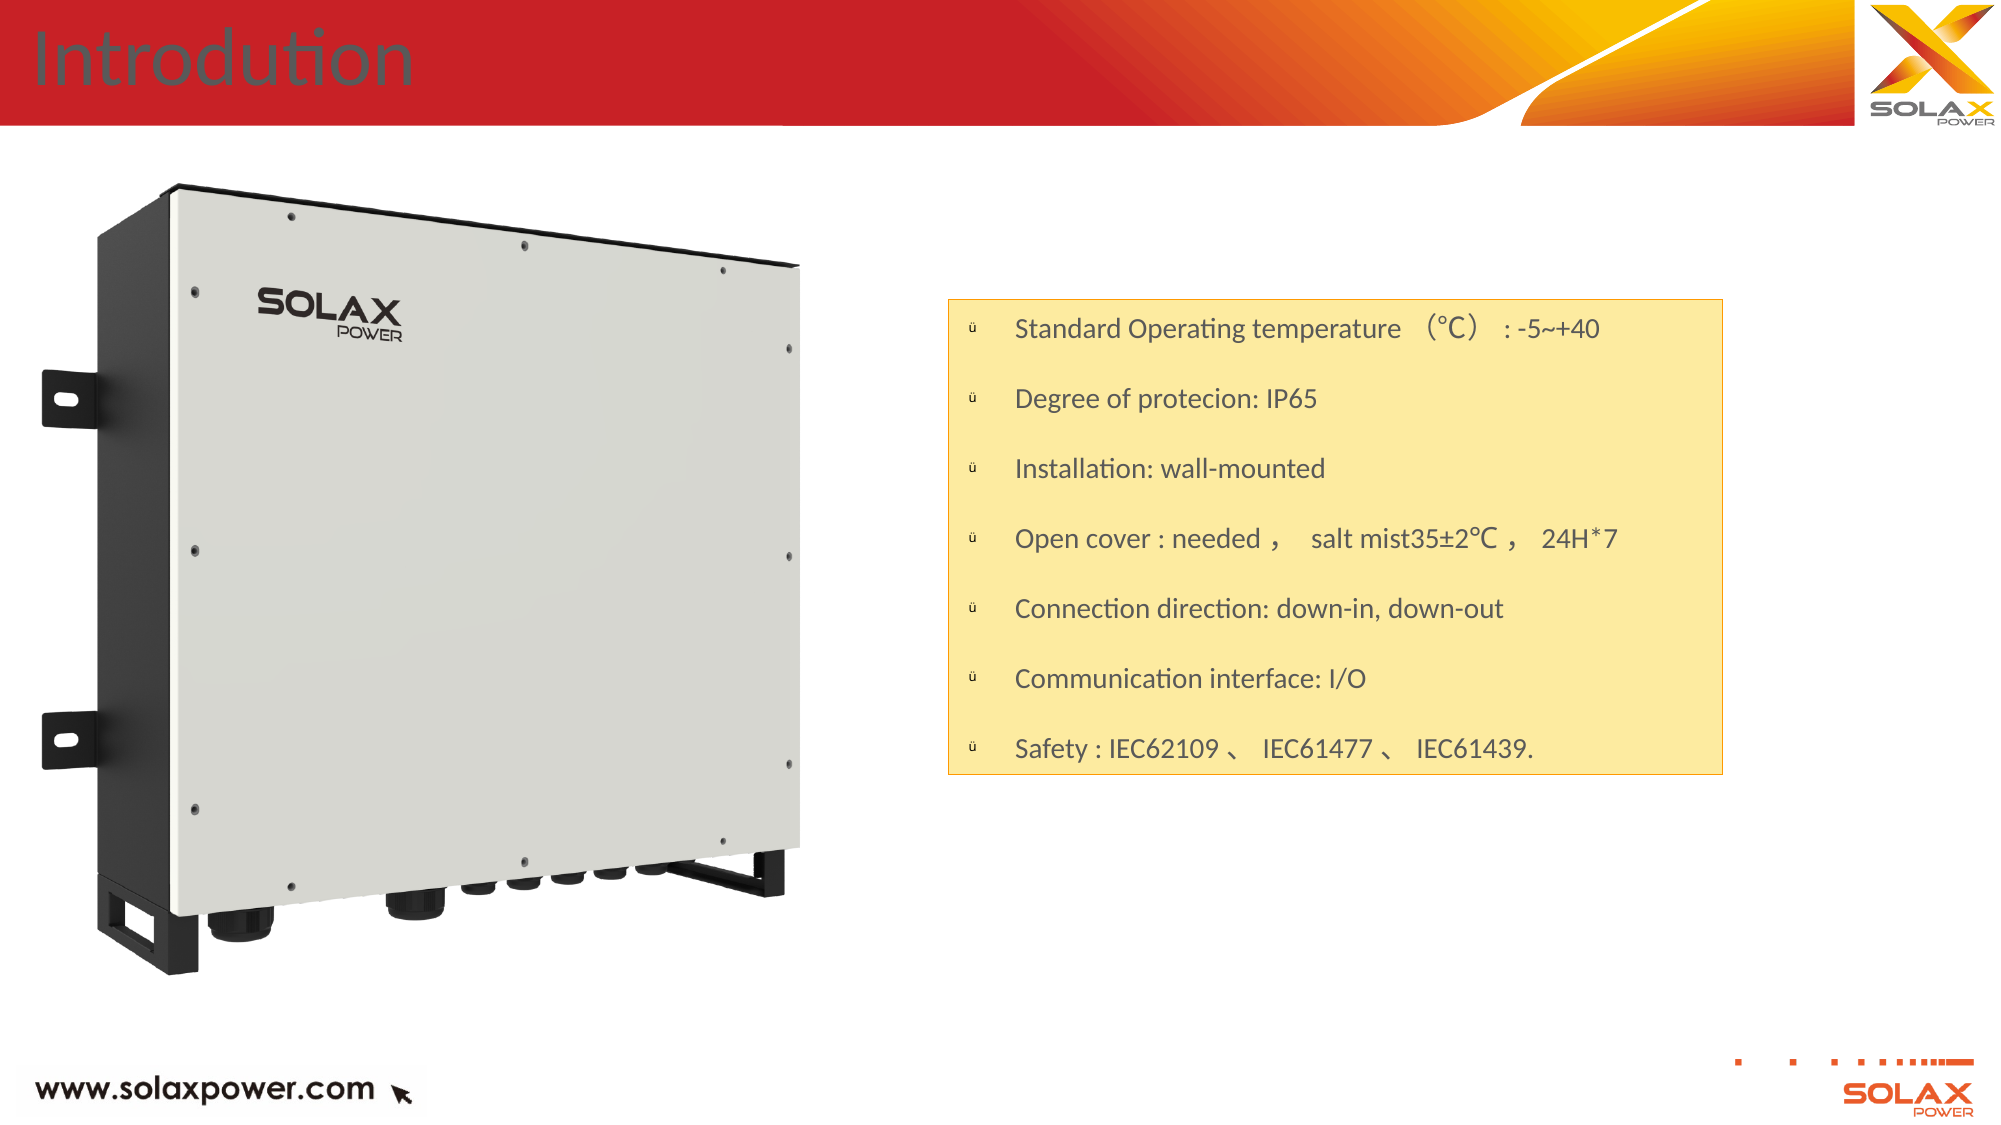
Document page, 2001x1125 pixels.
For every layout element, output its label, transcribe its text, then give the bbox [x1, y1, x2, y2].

text_box Introdution [16, 6, 598, 120]
picture [0, 141, 896, 1022]
picture [0, 0, 1855, 126]
text_box Standard Operating temperature（℃）: -5~+40 Degree of protecion: IP65 Installation: wall-mounted Open cover : needed， salt mist35±2℃，24H*7 Connection direction: down-in, down-out Communication interface: I/O Safety : IEC62109、IEC61477、IEC61439. [948, 299, 1723, 775]
picture [1735, 1059, 1974, 1117]
picture [1870, 4, 1996, 126]
picture [16, 1065, 427, 1117]
